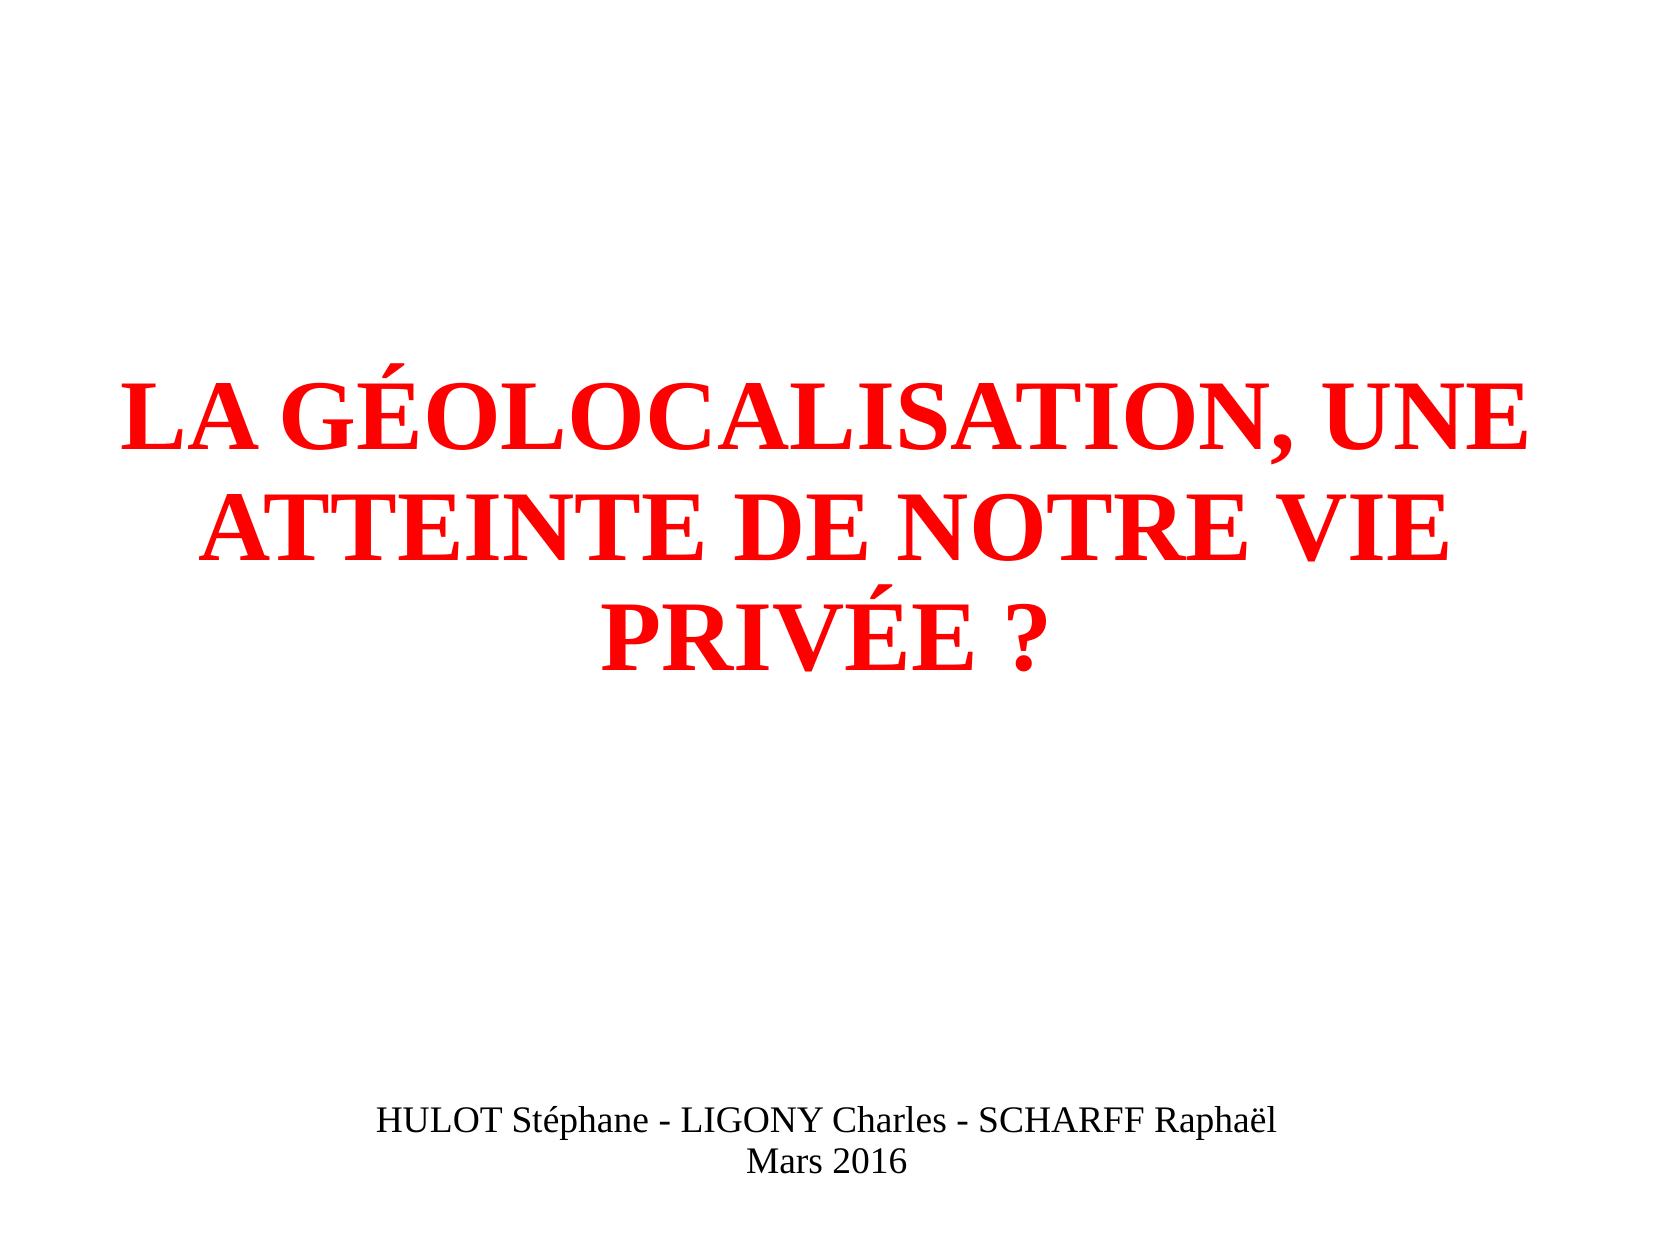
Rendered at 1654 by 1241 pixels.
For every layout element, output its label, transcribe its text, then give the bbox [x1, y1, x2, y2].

title LA GÉOLOCALISATION, UNE ATTEINTE DE NOTRE VIE PRIVÉE ? HULOT Stéphane - LIGONY Charles - SCHARFF Raphaël Mars 2016 [82, 325, 1571, 1217]
